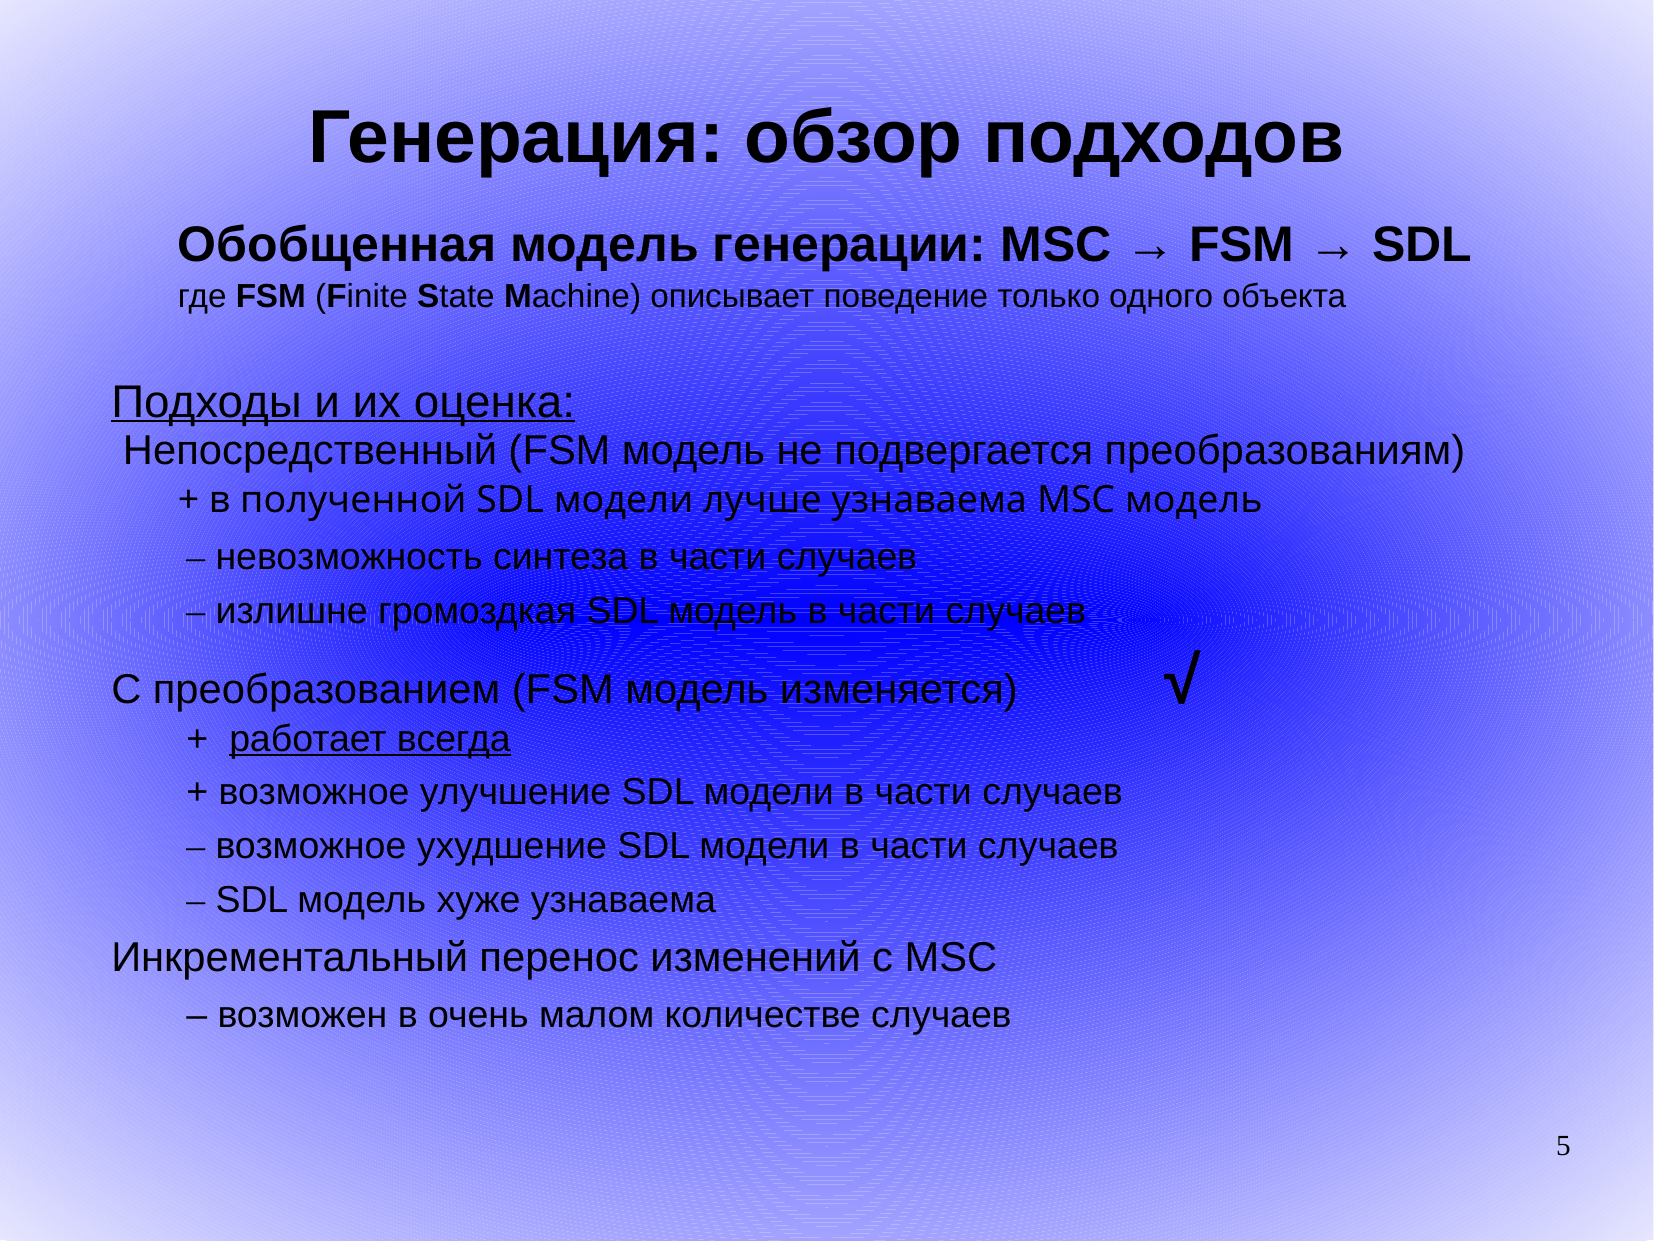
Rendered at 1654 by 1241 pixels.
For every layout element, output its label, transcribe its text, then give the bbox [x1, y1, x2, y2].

text_box Обобщенная модель генерации: MSC → FSM → SDL где FSM (Finite State Machine) описывает поведение только одного объекта [163, 212, 1489, 323]
text_box Генерация: обзор подходов [151, 92, 1502, 186]
text_box Подходы и их оценка: Непосредственный (FSM модель не подвергается преобразованиям) + в полученной SDL модели лучше узнаваема MSC модель – невозможность синтеза в части случаев – излишне громоздкая SDL модель в части случаев С преобразованием (FSM модель изменяется) √ + работает всегда + возможное улучшение SDL модели в части случаев – возможное ухудшение SDL модели в части случаев – SDL модель хуже узнаваема Инкрементальный перенос изменений с MSC – возможен в очень малом количестве случаев [111, 378, 1543, 1090]
